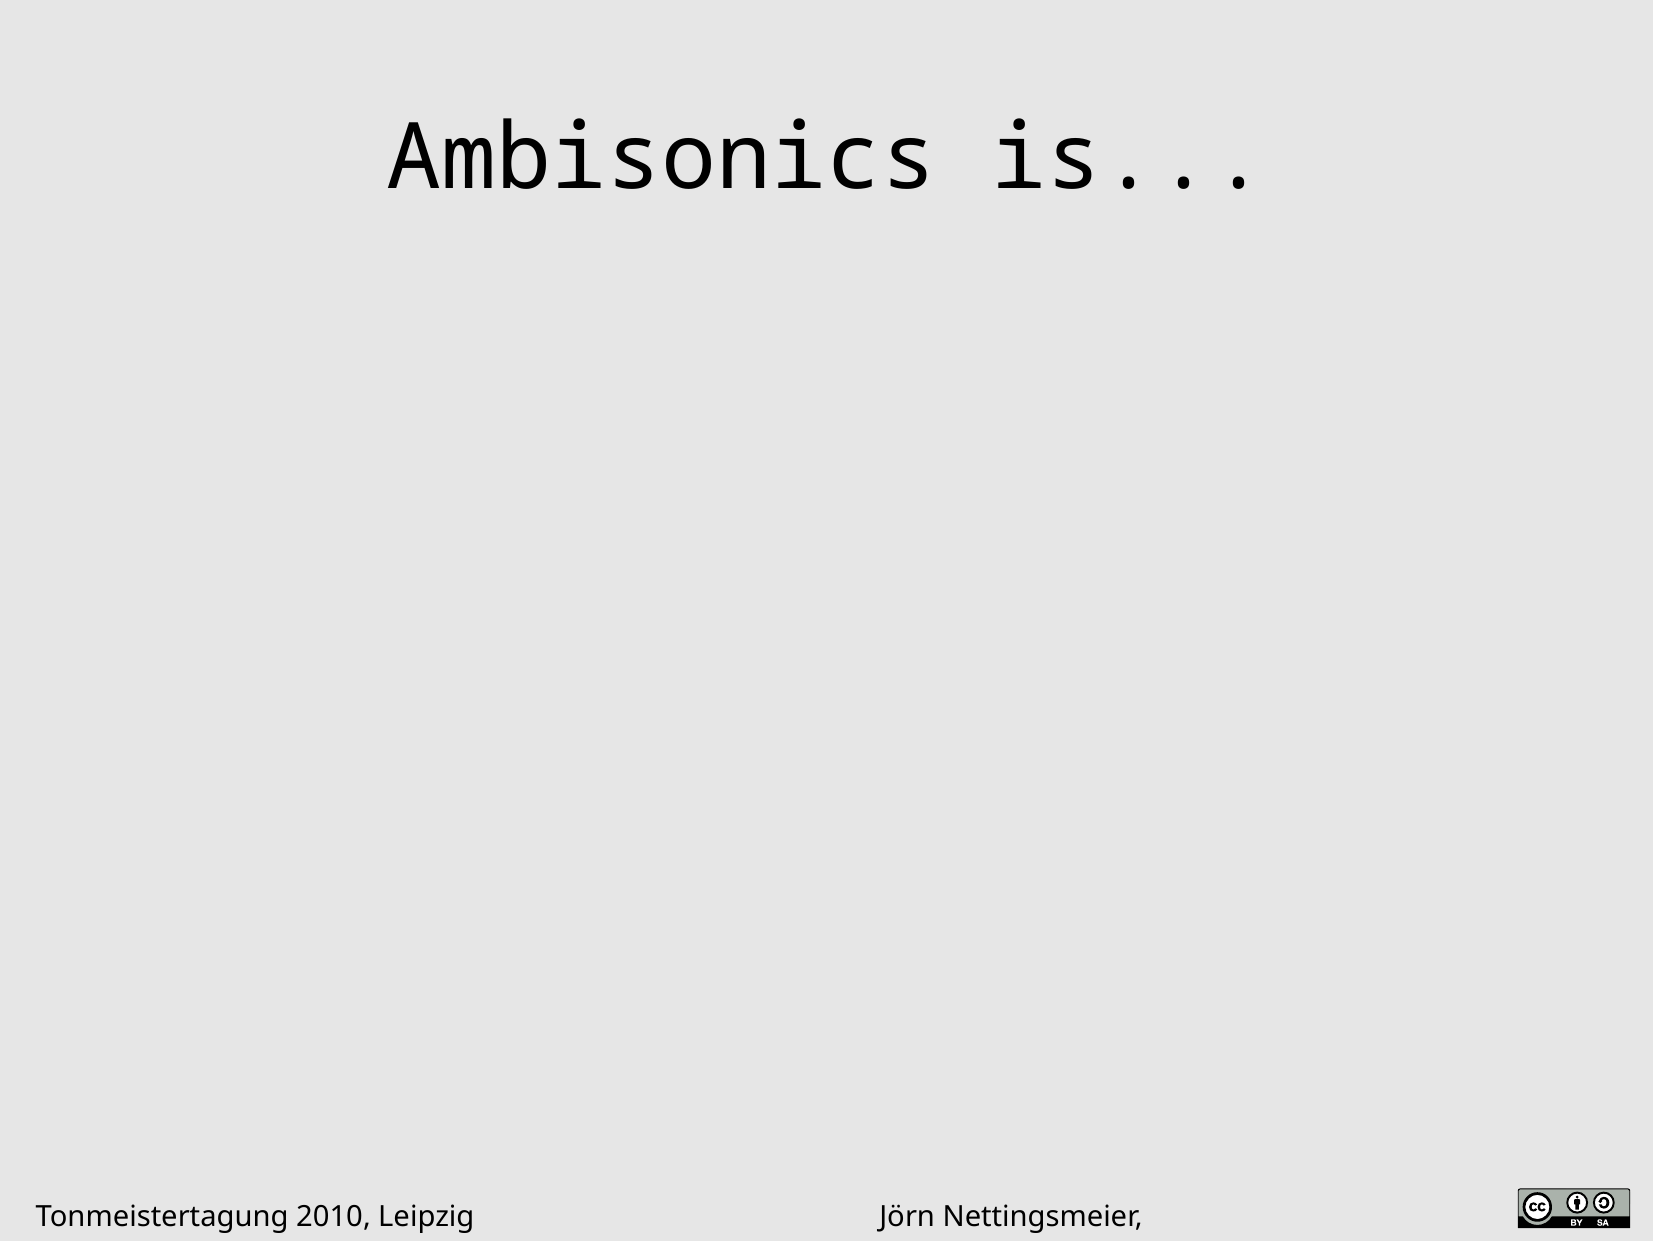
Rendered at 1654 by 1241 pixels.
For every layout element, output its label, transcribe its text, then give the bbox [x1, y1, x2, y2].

title Ambisonics is... [82, 49, 1571, 257]
